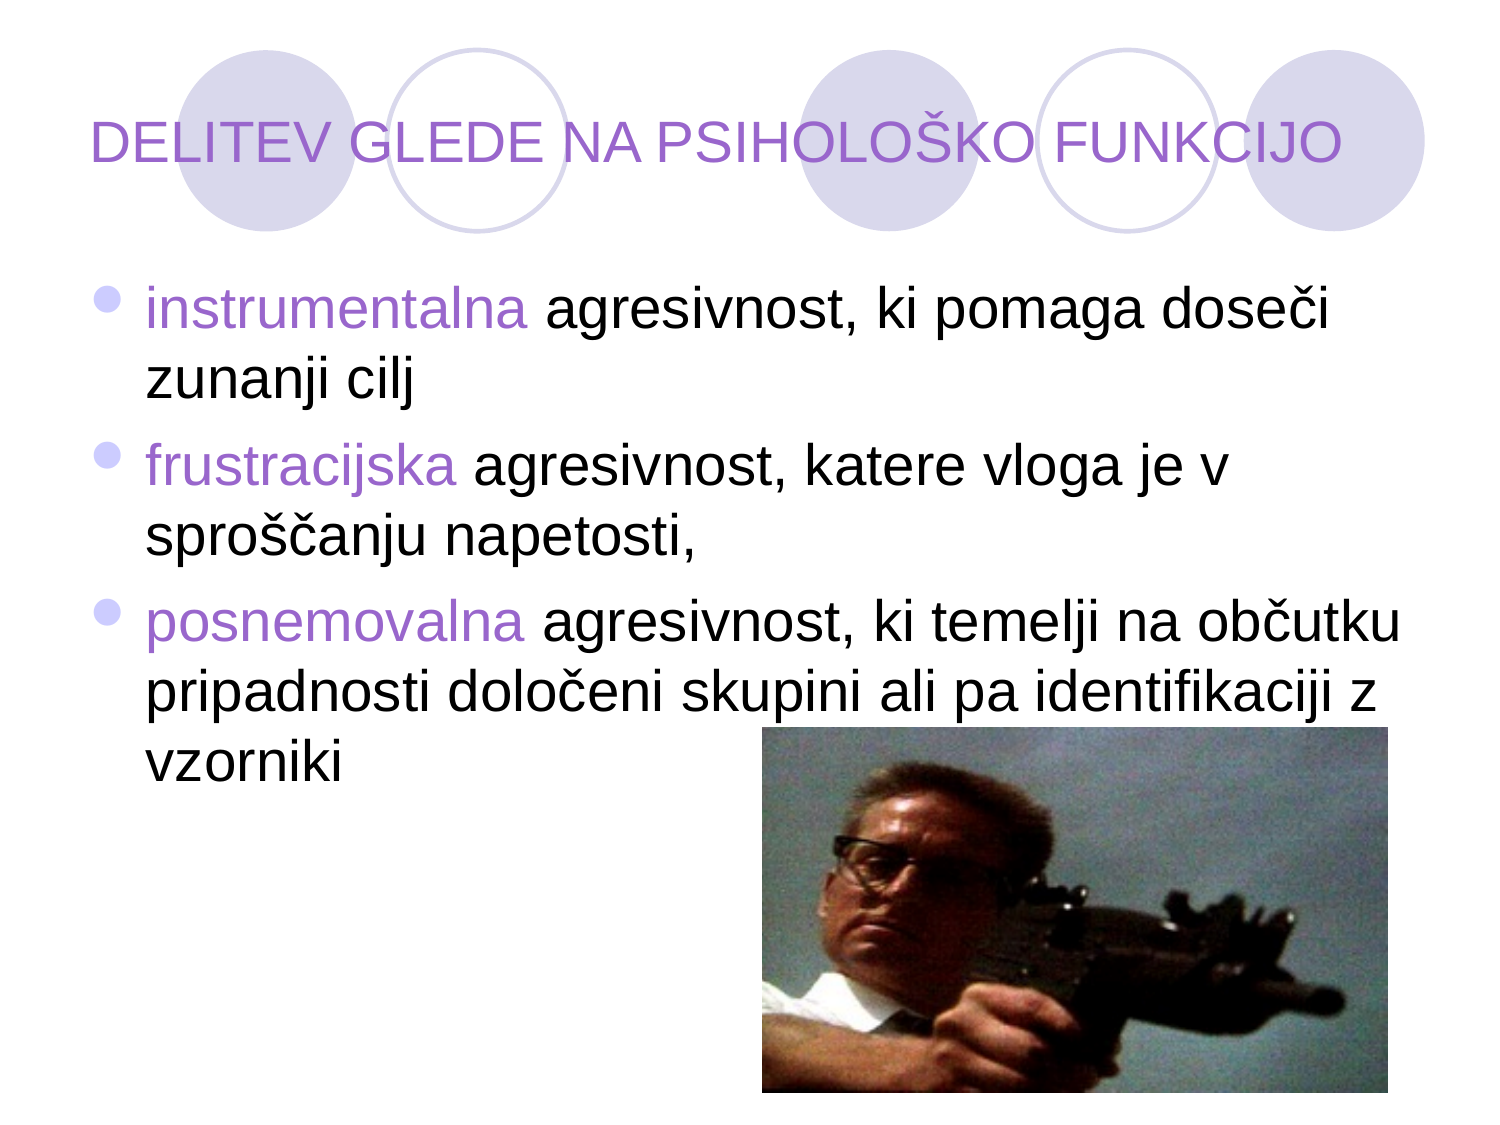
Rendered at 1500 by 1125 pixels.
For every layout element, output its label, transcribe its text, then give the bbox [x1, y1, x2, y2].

list instrumentalna agresivnost, ki pomaga doseči zunanji cilj frustracijska agresivnost, katere vloga je v sproščanju napetosti, posnemovalna agresivnost, ki temelji na občutku pripadnosti določeni skupini ali pa identifikaciji z vzorniki [75, 262, 1425, 1007]
picture [762, 727, 1388, 1093]
title DELITEV GLEDE NA PSIHOLOŠKO FUNKCIJO [75, 44, 1425, 233]
